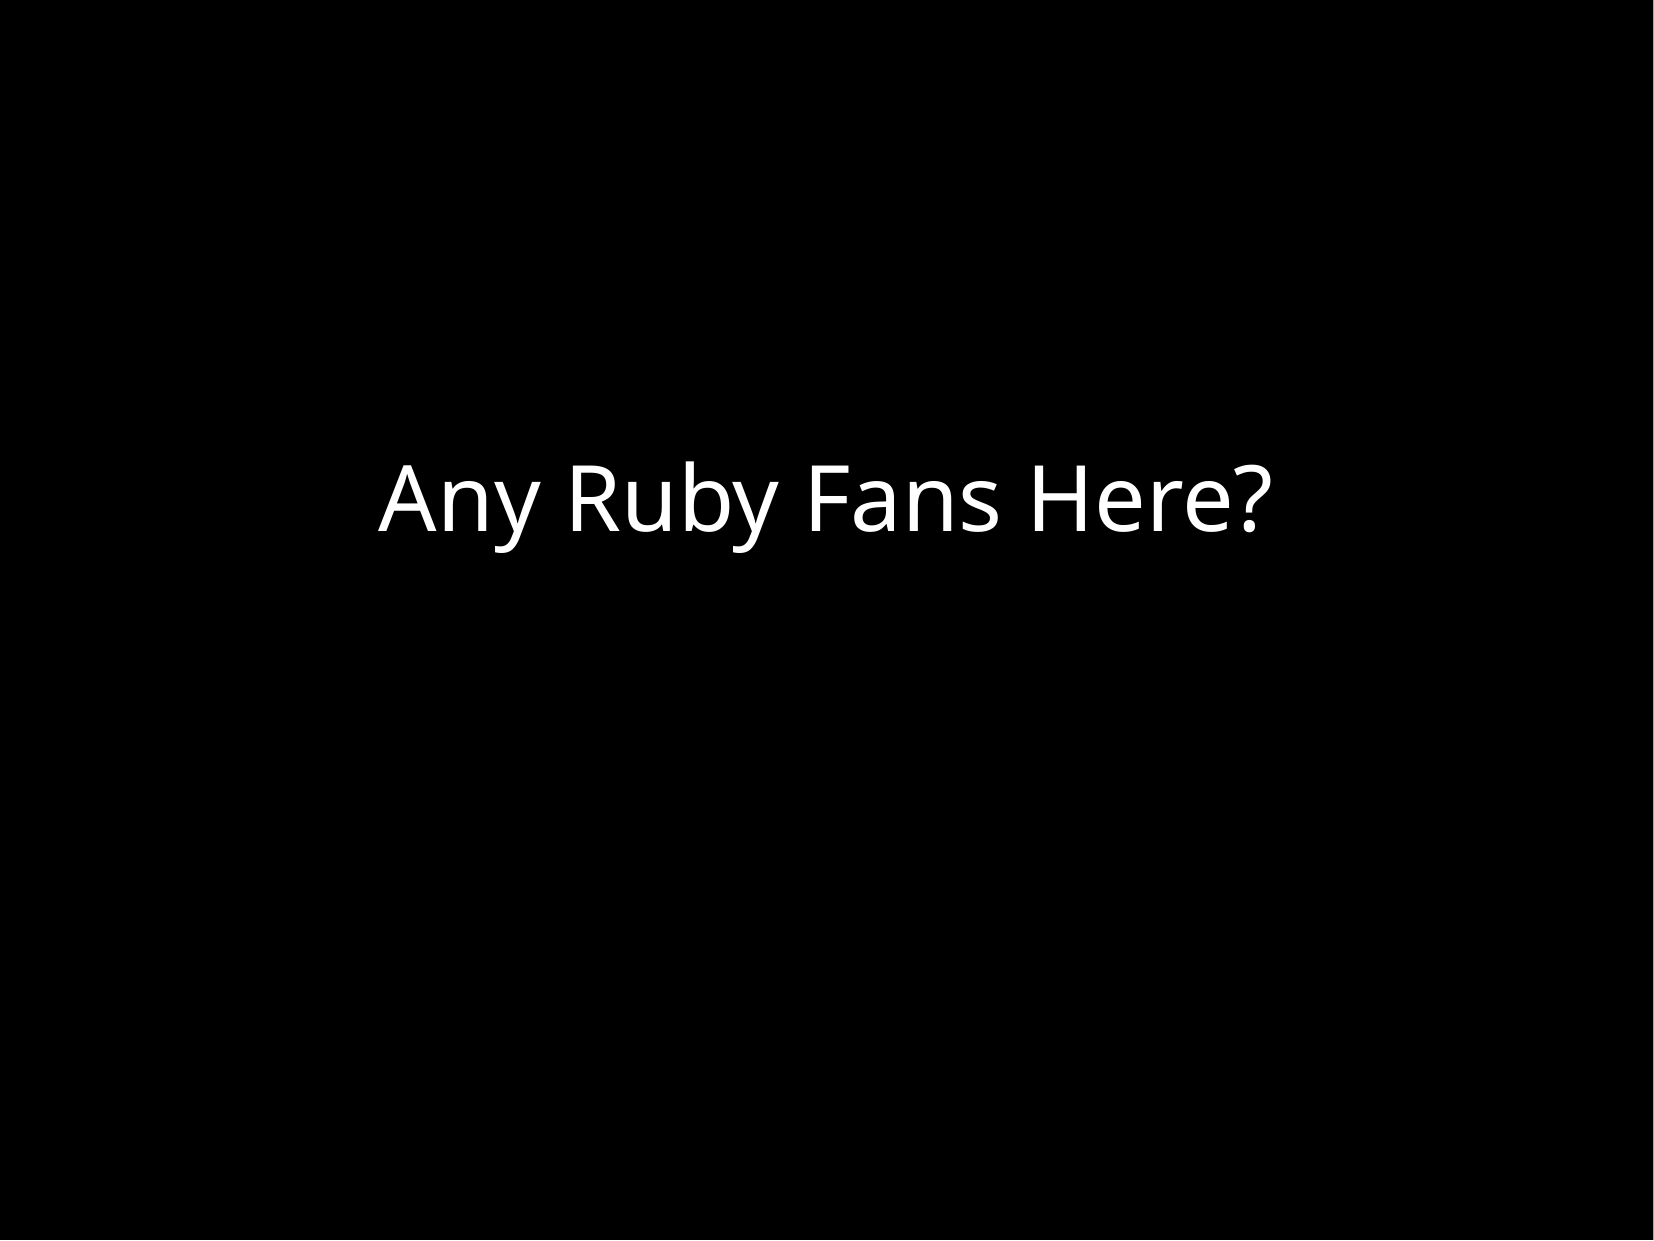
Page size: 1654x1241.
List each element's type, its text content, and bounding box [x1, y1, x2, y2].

title Any Ruby Fans Here? [82, 399, 1571, 592]
